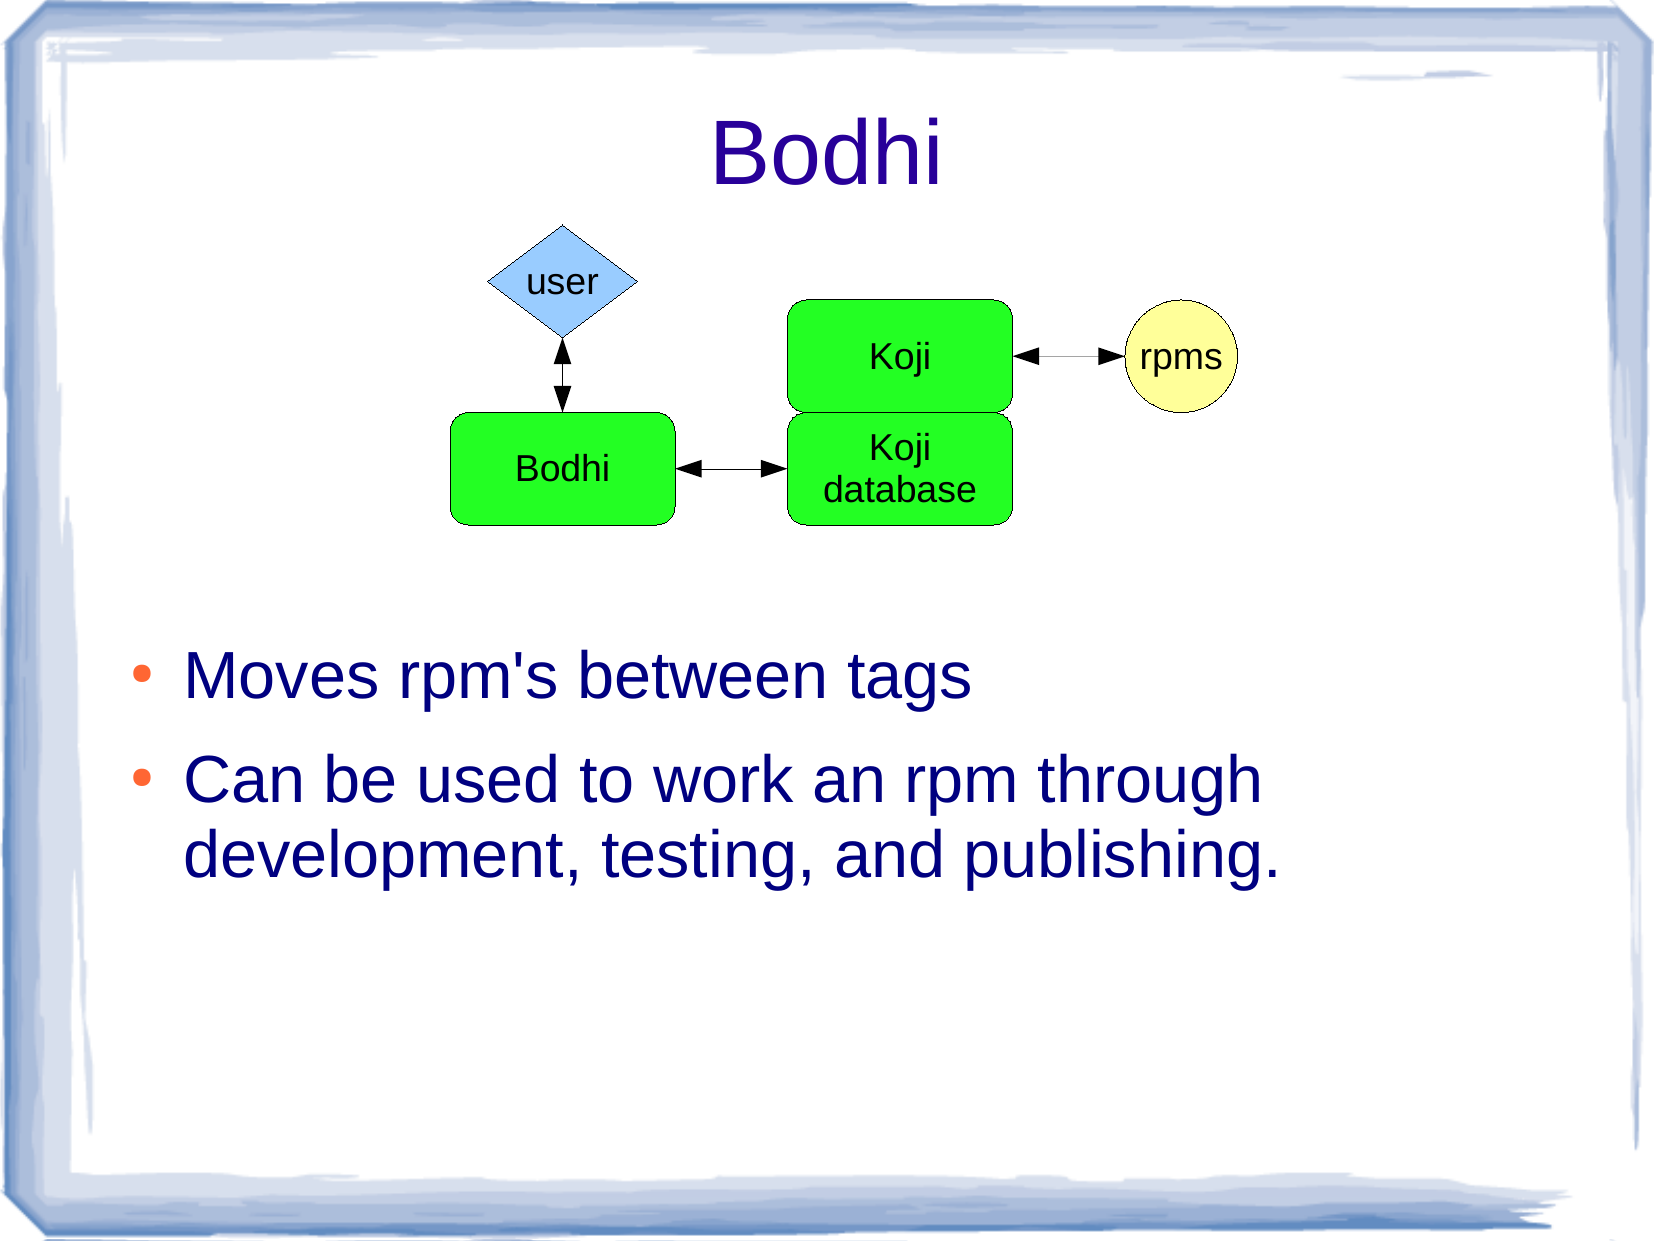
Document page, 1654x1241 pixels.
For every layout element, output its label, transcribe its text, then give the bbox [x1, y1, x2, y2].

title Bodhi [82, 49, 1571, 257]
text_box Koji [787, 299, 1013, 412]
picture [0, 0, 1654, 1241]
text_box Koji database [787, 412, 1013, 526]
text_box Bodhi [450, 412, 676, 526]
text_box user [487, 224, 638, 338]
list Moves rpm's between tags Can be used to work an rpm through development, testing, and publishing. [112, 637, 1566, 1051]
text_box rpms [1124, 299, 1238, 413]
